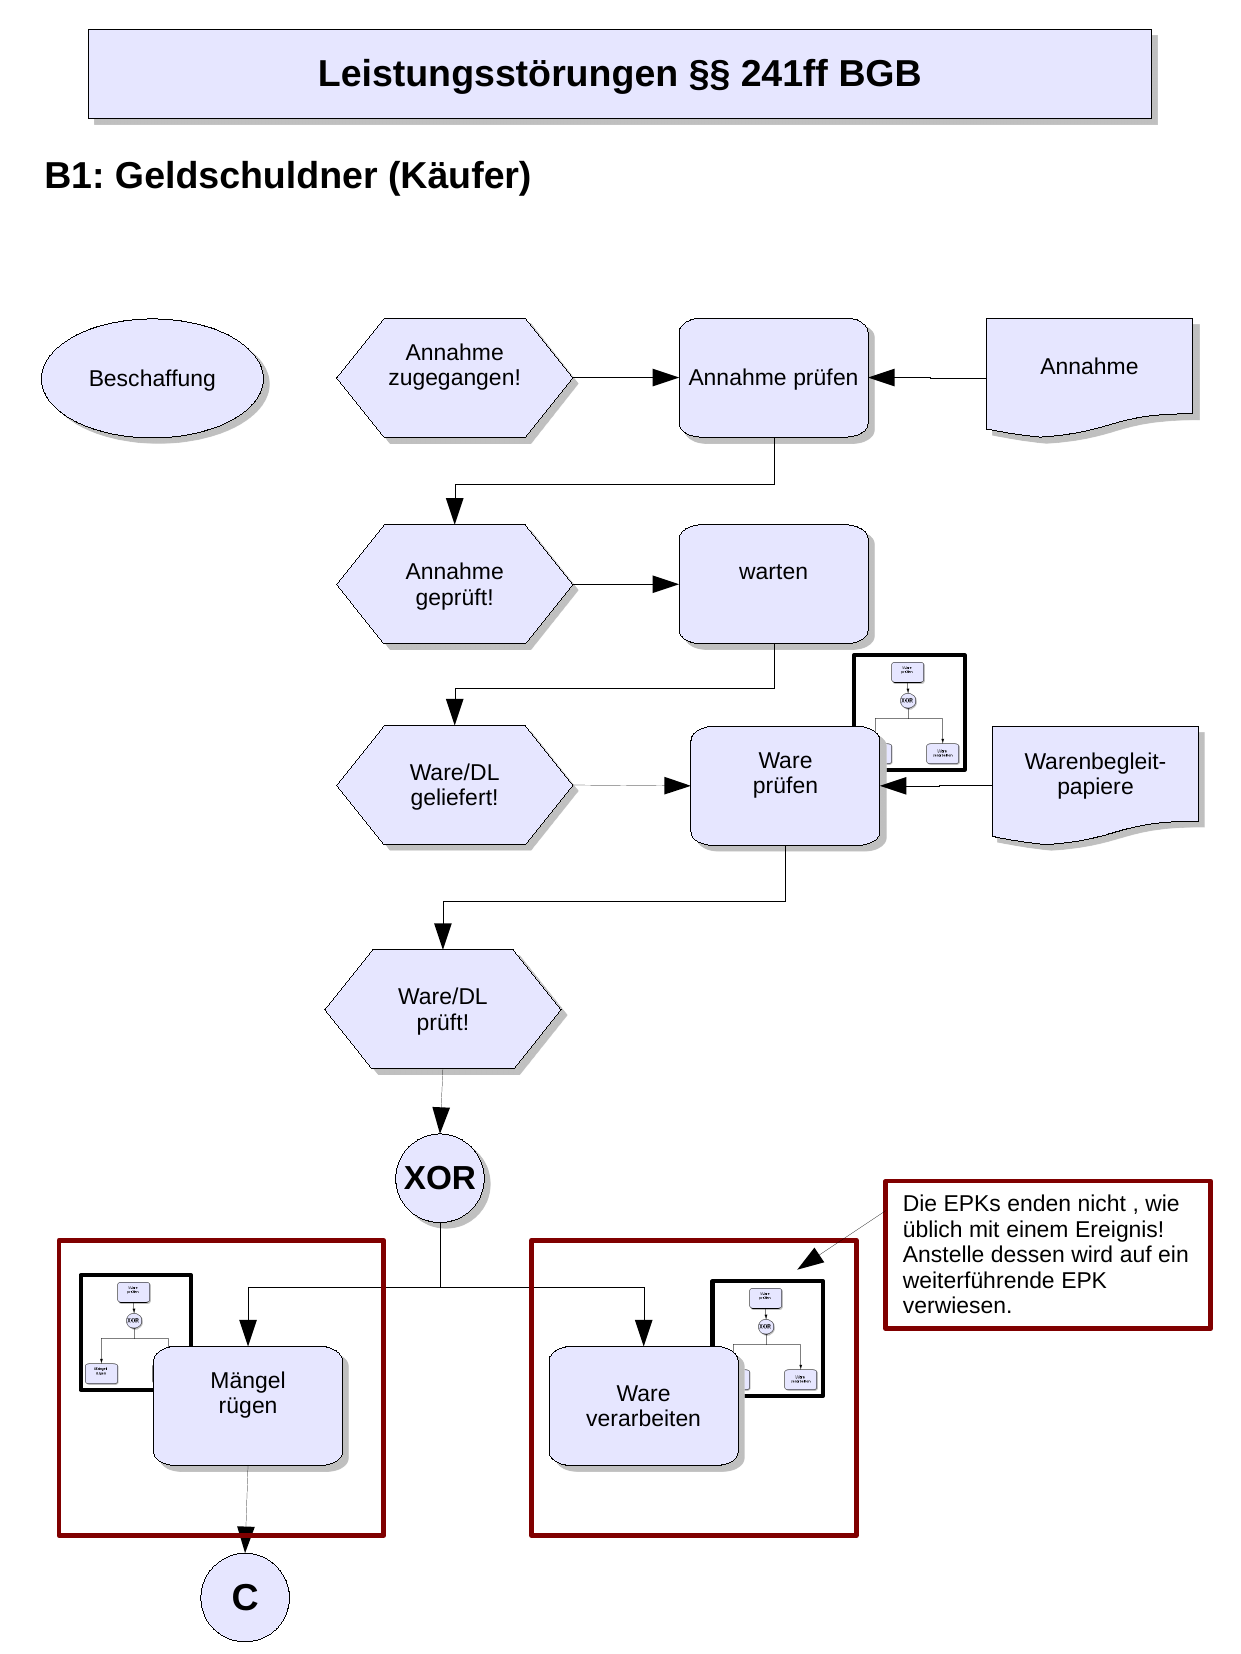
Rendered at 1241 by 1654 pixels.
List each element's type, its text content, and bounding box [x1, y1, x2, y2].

text_box Ware verarbeiten [549, 1346, 739, 1466]
text_box Die EPKs enden nicht , wie üblich mit einem Ereignis! Anstelle dessen wird auf ein weiterführende EPK verwiesen. [885, 1181, 1211, 1329]
picture [82, 1277, 189, 1388]
picture [714, 1283, 821, 1394]
text_box XOR [395, 1133, 485, 1223]
text_box Annahme prüfen [679, 318, 869, 438]
text_box Annahme geprüft! [336, 524, 573, 644]
text_box Leistungsstörungen §§ 241ff BGB [88, 29, 1152, 119]
text_box Ware/DL prüft! [324, 949, 562, 1069]
text_box Warenbegleit- papiere [992, 726, 1199, 845]
text_box warten [679, 524, 869, 644]
text_box Annahme zugegangen! [336, 318, 573, 438]
text_box Mängel rügen [153, 1346, 343, 1466]
text_box C [200, 1553, 290, 1642]
text_box Ware/DL geliefert! [336, 725, 573, 845]
text_box Ware prüfen [690, 726, 880, 846]
text_box Beschaffung [41, 318, 264, 438]
picture [856, 657, 963, 768]
text_box B1: Geldschuldner (Käufer) [29, 147, 547, 206]
text_box Annahme [986, 318, 1193, 438]
